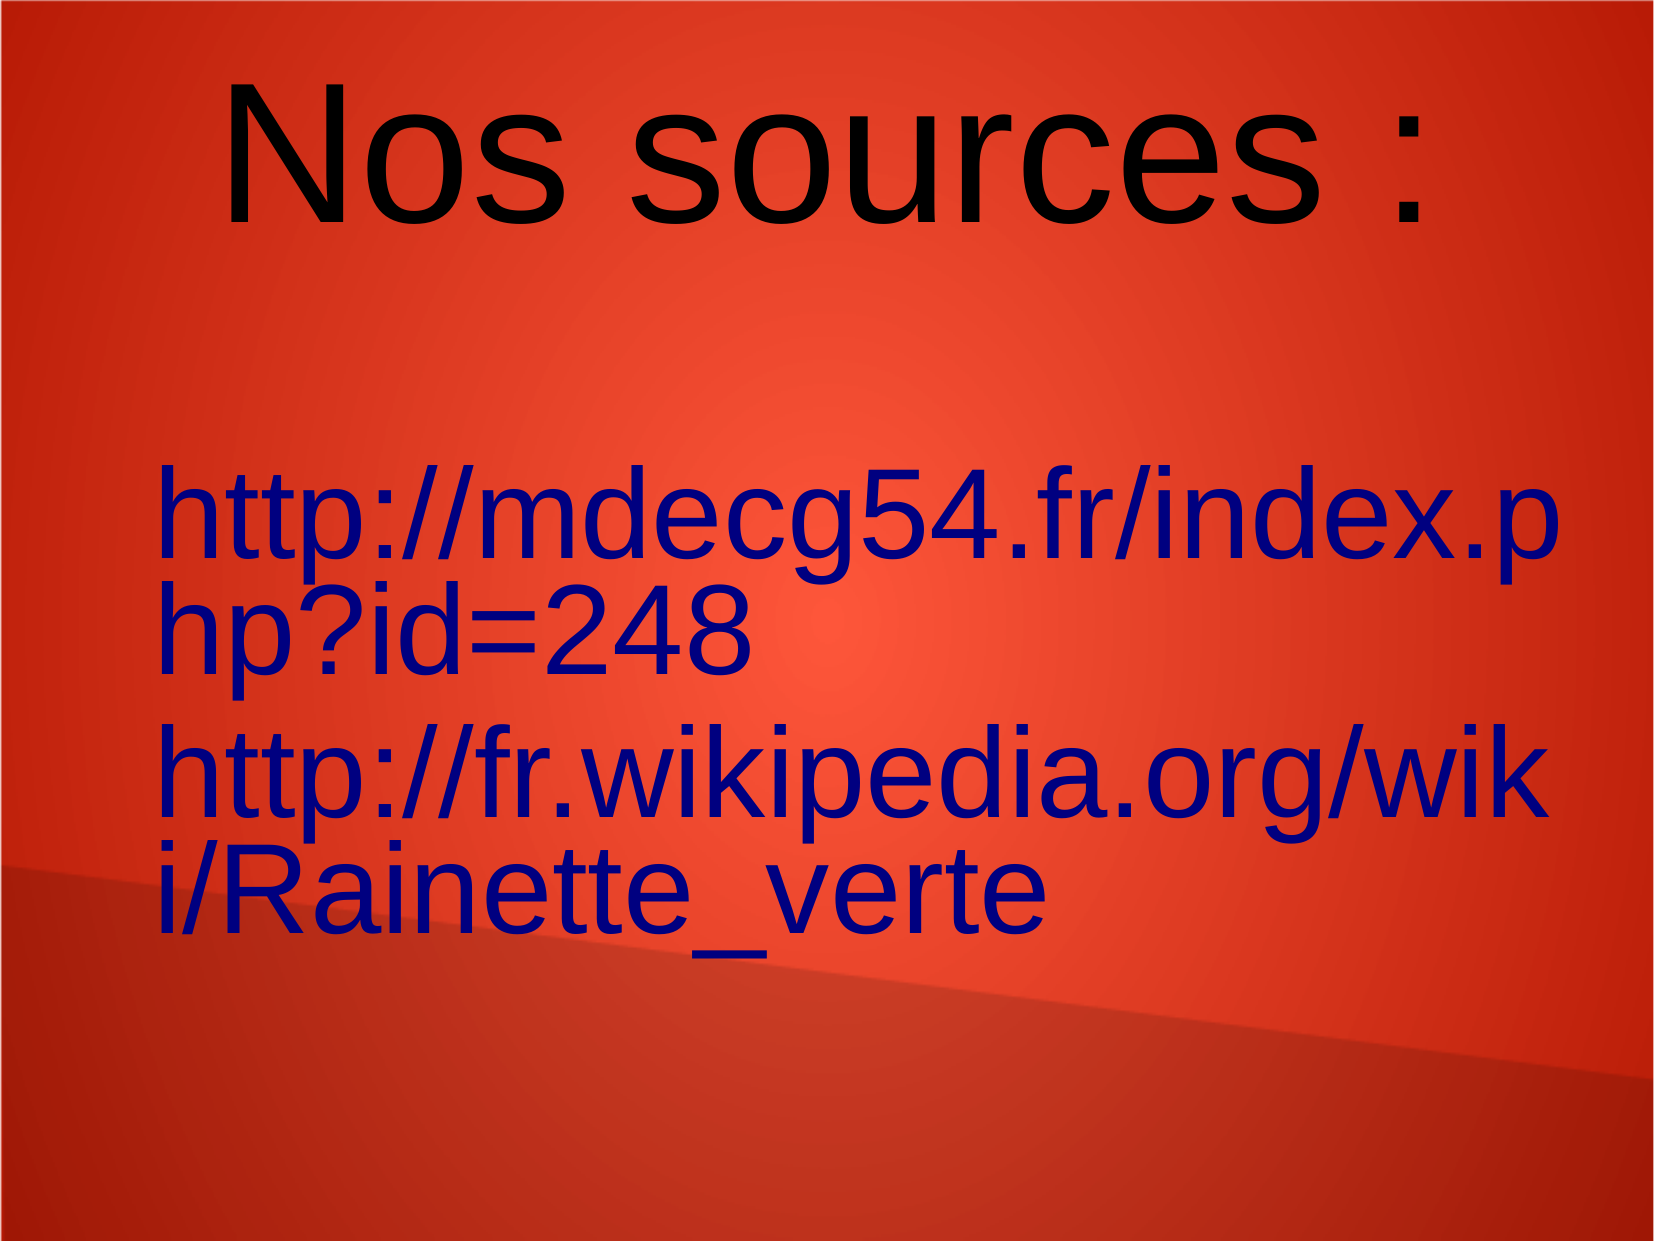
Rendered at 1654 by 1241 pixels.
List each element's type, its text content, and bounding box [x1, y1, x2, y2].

list http://mdecg54.fr/index.php?id=248http://fr.wikipedia.org/wiki/Rainette_verte [82, 299, 1571, 1019]
title Nos sources : [82, 37, 1571, 268]
picture [0, 0, 1654, 1241]
